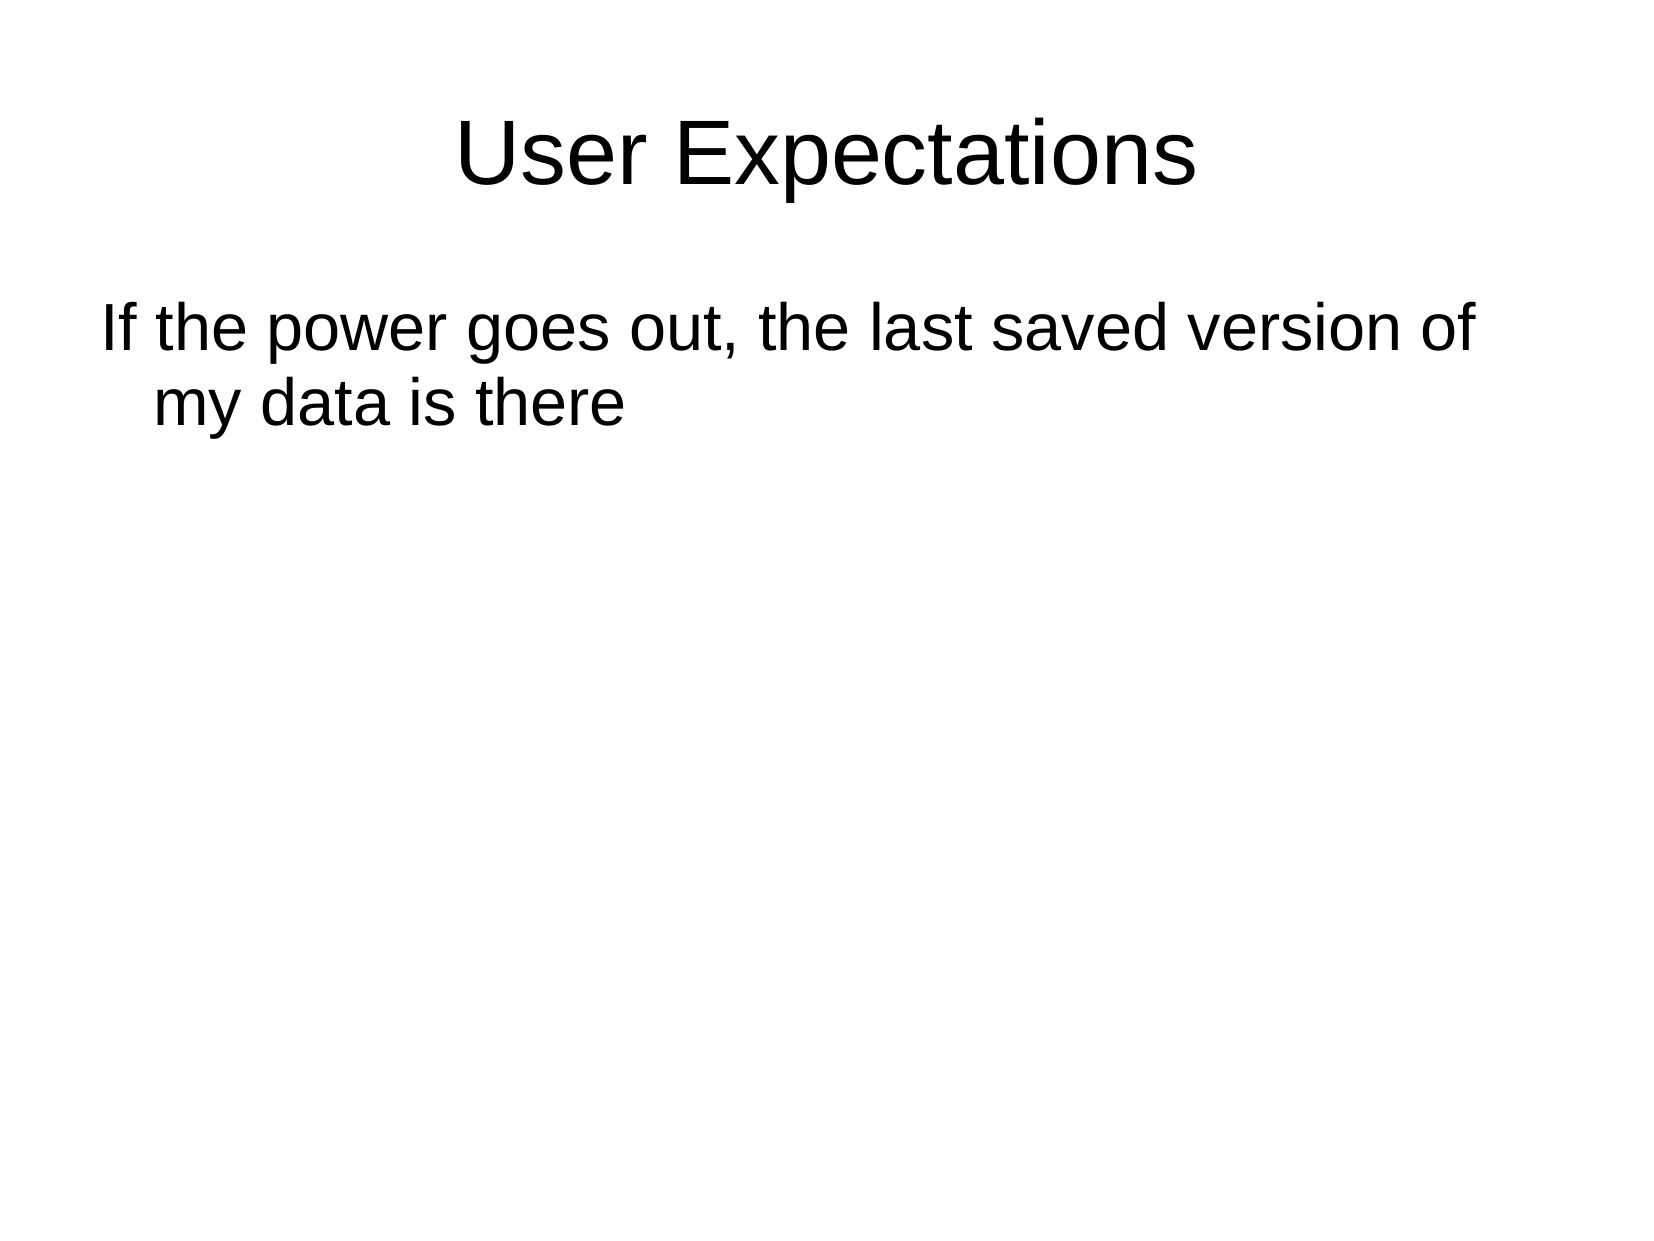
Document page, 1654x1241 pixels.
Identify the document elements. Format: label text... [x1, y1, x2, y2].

list If the power goes out, the last saved version of my data is there [82, 290, 1571, 1094]
title User Expectations [82, 56, 1571, 250]
